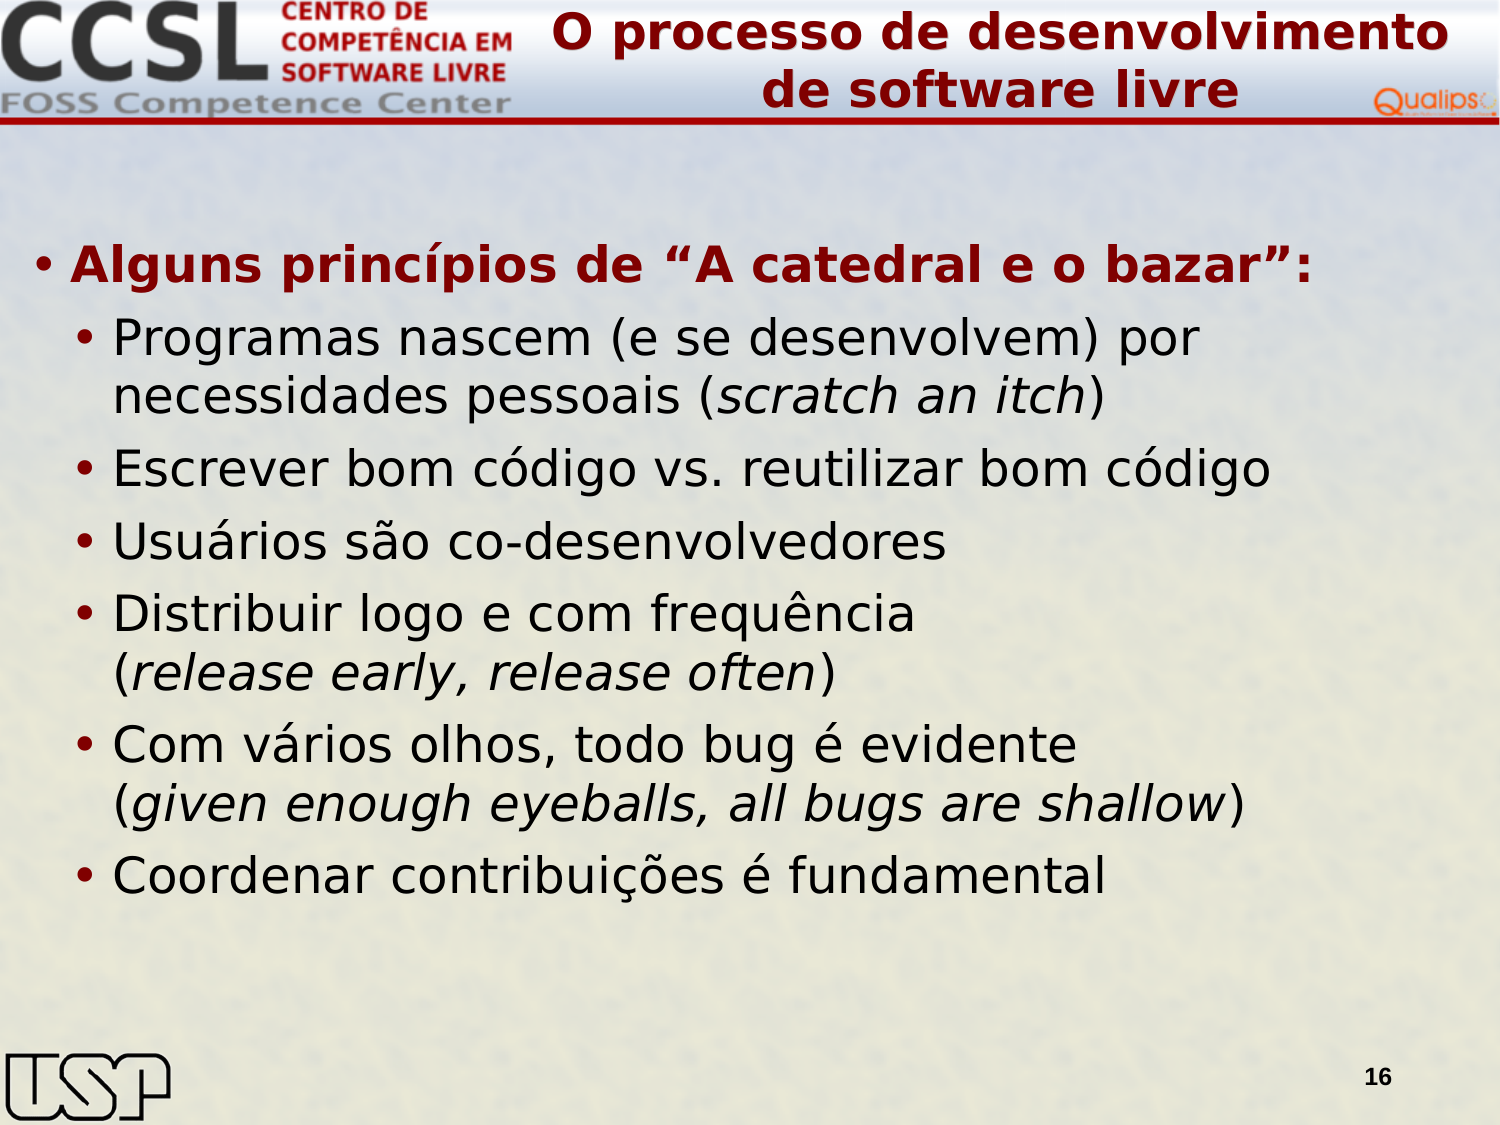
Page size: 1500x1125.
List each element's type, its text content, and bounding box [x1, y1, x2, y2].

title O processo de desenvolvimento de software livre [501, 0, 1500, 123]
list Alguns princípios de “A catedral e o bazar”: Programas nascem (e se desenvolvem) por necessidades pessoais (scratch an itch) Escrever bom código vs. reutilizar bom código Usuários são co-desenvolvedores Distribuir logo e com frequência (release early, release often) Com vários olhos, todo bug é evidente (given enough eyeballs, all bugs are shallow) Coordenar contribuições é fundamental [29, 236, 1468, 906]
picture [0, 0, 1500, 1125]
